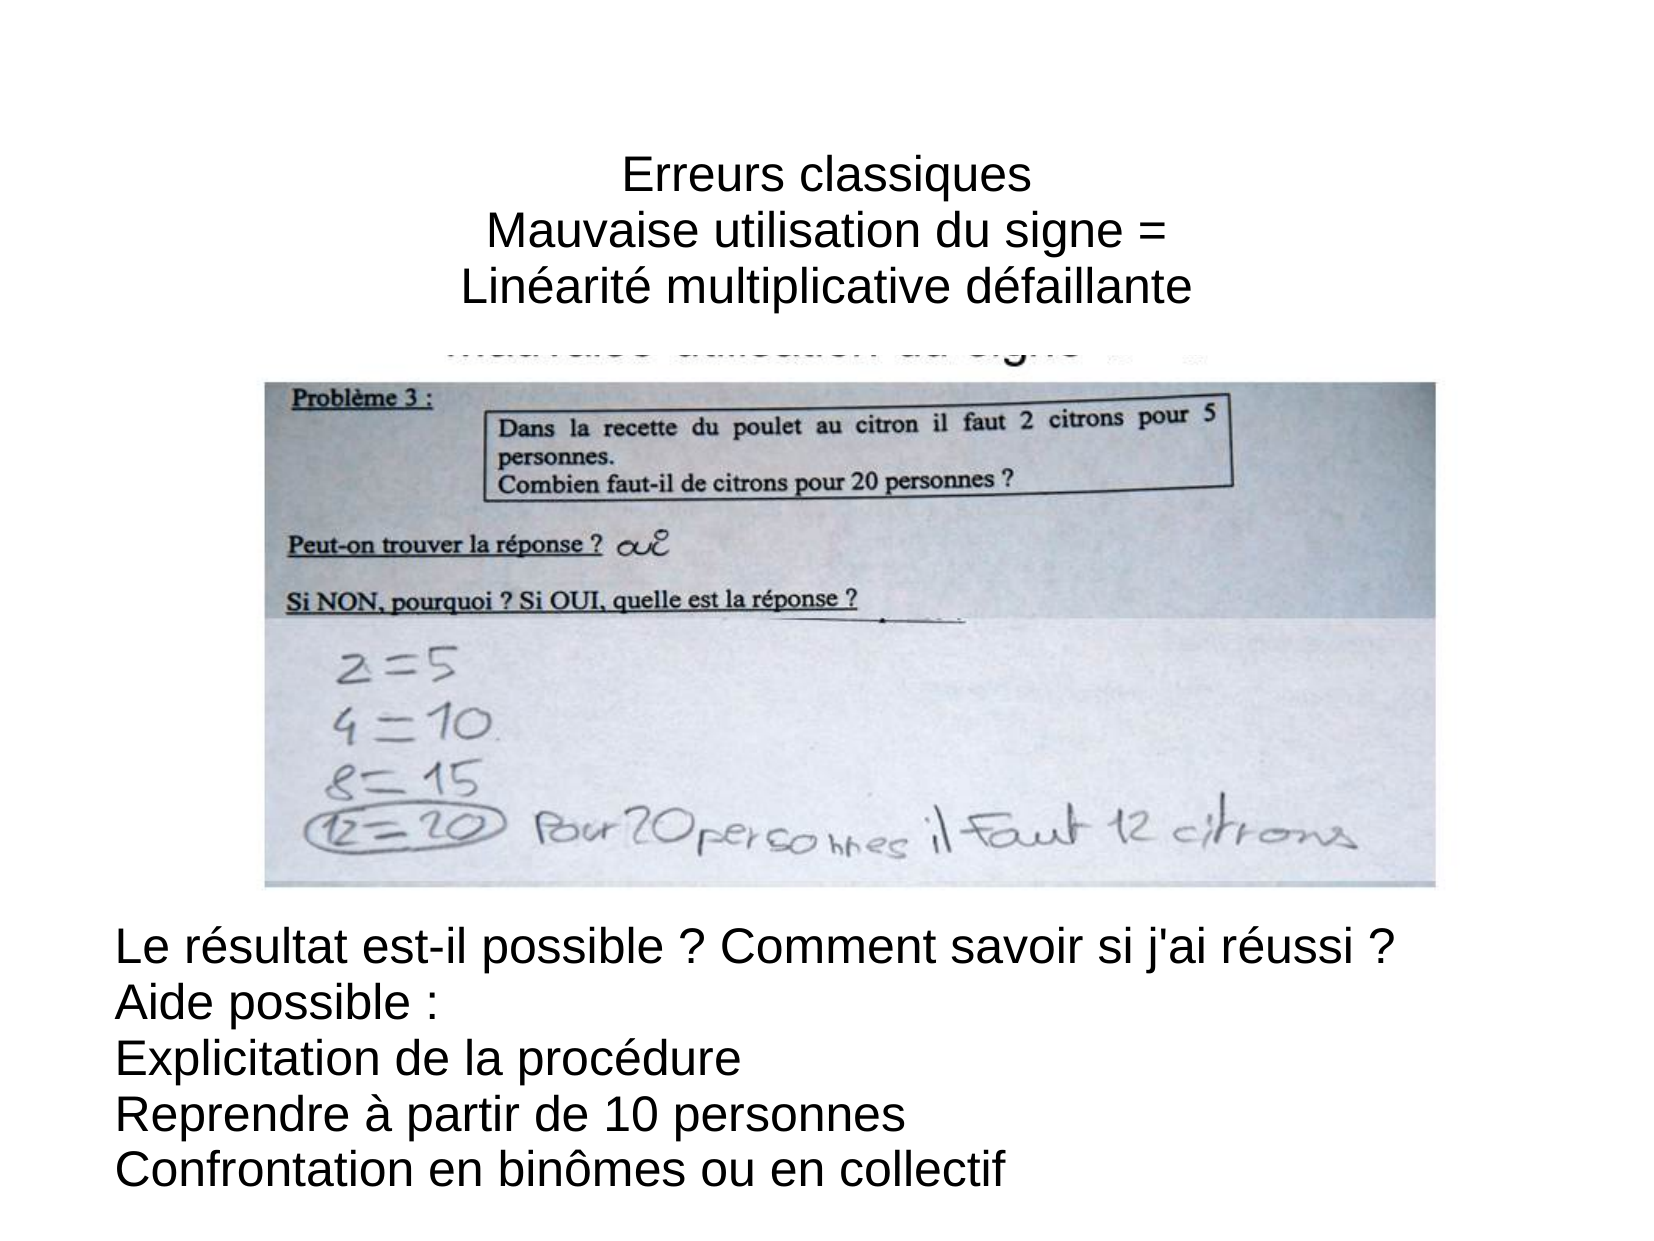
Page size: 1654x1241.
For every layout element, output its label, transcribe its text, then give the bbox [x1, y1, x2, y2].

text_box Le résultat est-il possible ? Comment savoir si j'ai réussi ? Aide possible : Explicitation de la procédure Reprendre à partir de 10 personnes Confrontation en binômes ou en collectif [99, 911, 1453, 1205]
text_box Erreurs classiques Mauvaise utilisation du signe = Linéarité multiplicative défaillante [11, 106, 1642, 355]
picture [82, 355, 1583, 1241]
